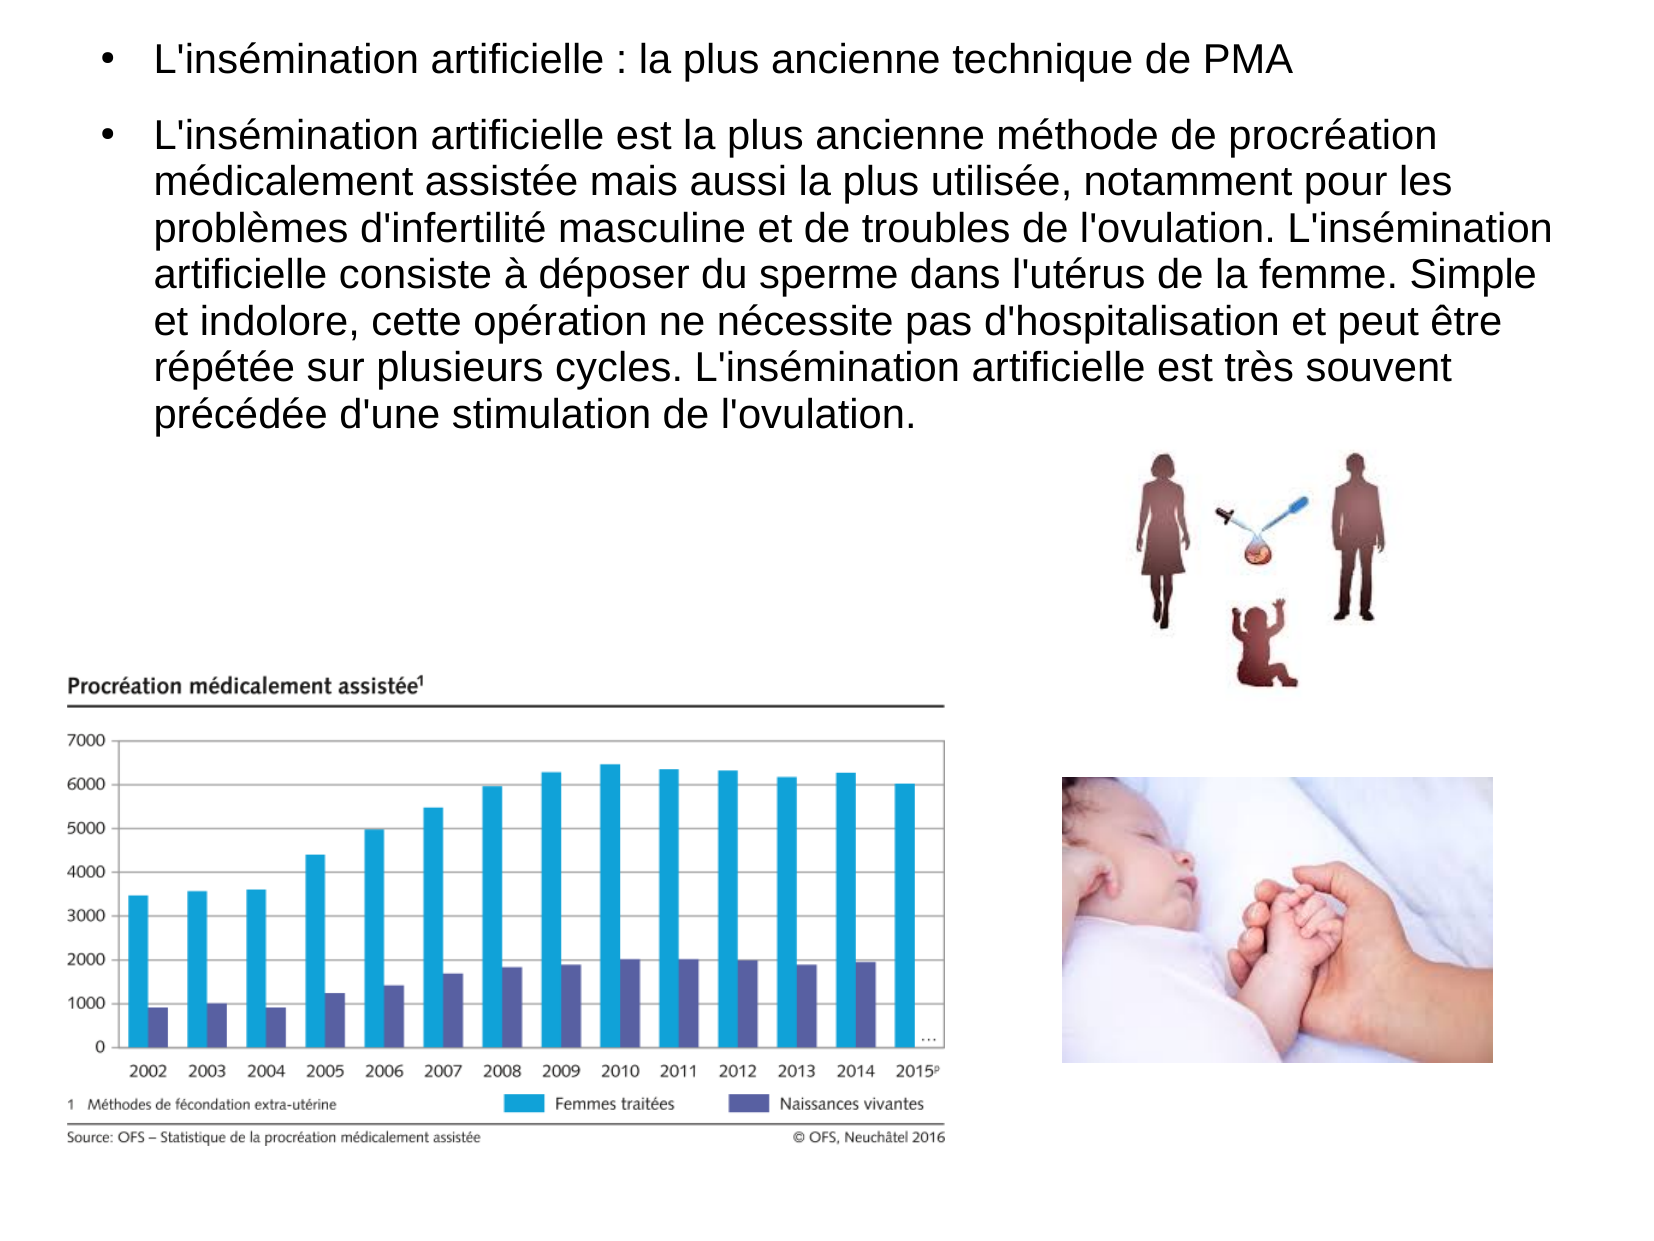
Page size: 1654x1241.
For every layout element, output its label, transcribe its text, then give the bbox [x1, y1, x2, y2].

picture [1051, 425, 1461, 726]
list L'insémination artificielle : la plus ancienne technique de PMA L'insémination artificielle est la plus ancienne méthode de procréation médicalement assistée mais aussi la plus utilisée, notamment pour les problèmes d'infertilité masculine et de troubles de l'ovulation. L'insémination artificielle consiste à déposer du sperme dans l'utérus de la femme. Simple et indolore, cette opération ne nécessite pas d'hospitalisation et peut être répétée sur plusieurs cycles. L'insémination artificielle est très souvent précédée d'une stimulation de l'ovulation. [82, 35, 1571, 1182]
picture [1062, 777, 1493, 1063]
picture [67, 673, 945, 1146]
